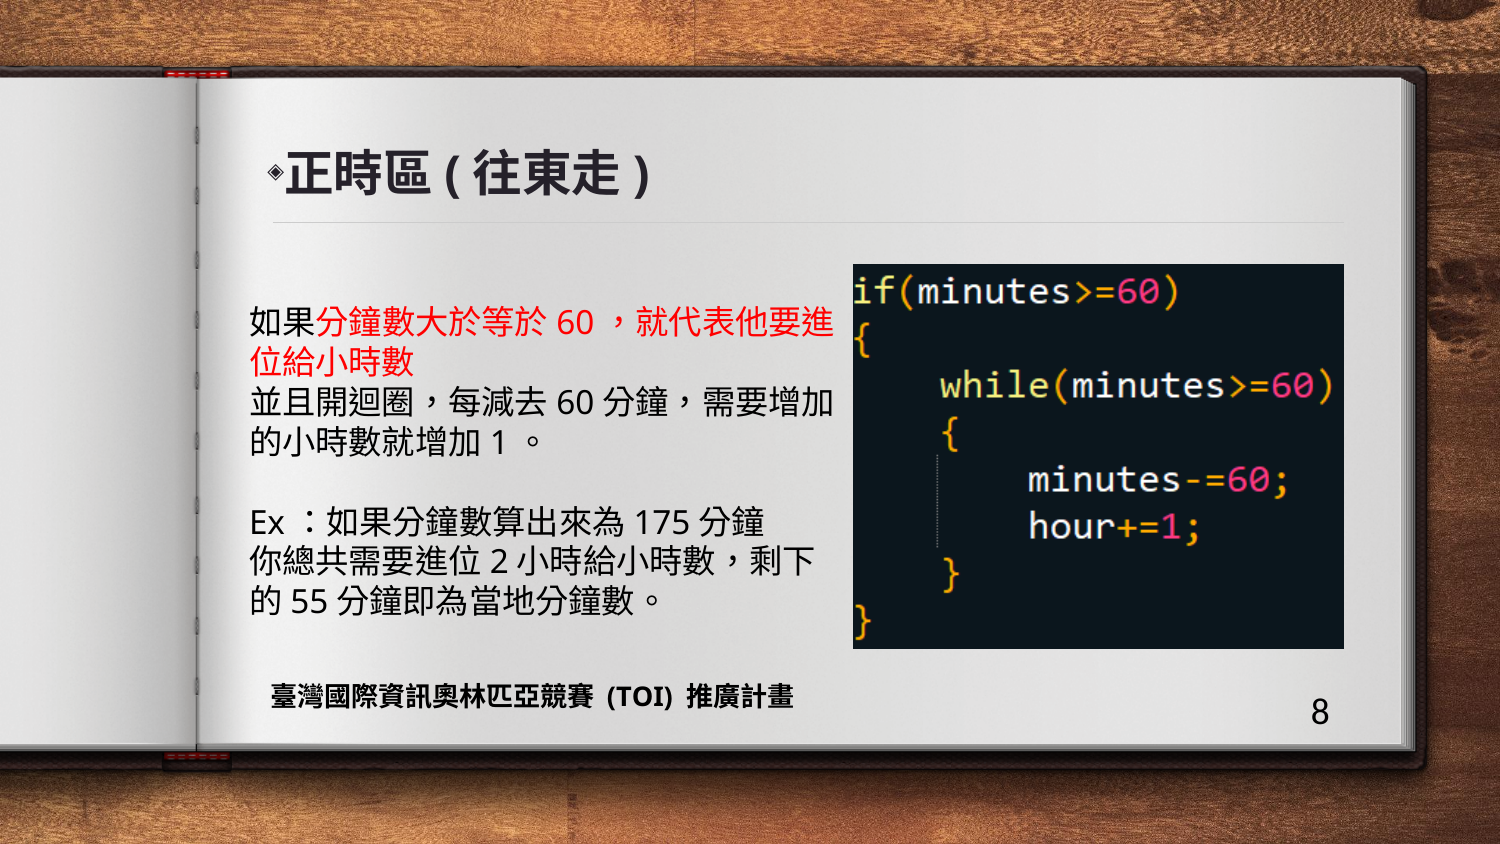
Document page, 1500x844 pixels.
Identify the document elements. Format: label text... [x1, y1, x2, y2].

list 正時區(往東走) [252, 126, 1183, 216]
text_box 如果分鐘數大於等於60，就代表他要進位給小時數 並且開迴圈，每減去60分鐘，需要增加的小時數就增加1。 Ex：如果分鐘數算出來為175分鐘 你總共需要進位2小時給小時數，剩下的55分鐘即為當地分鐘數。 [234, 293, 854, 673]
picture [853, 264, 1344, 649]
text_box [1295, 672, 1386, 737]
